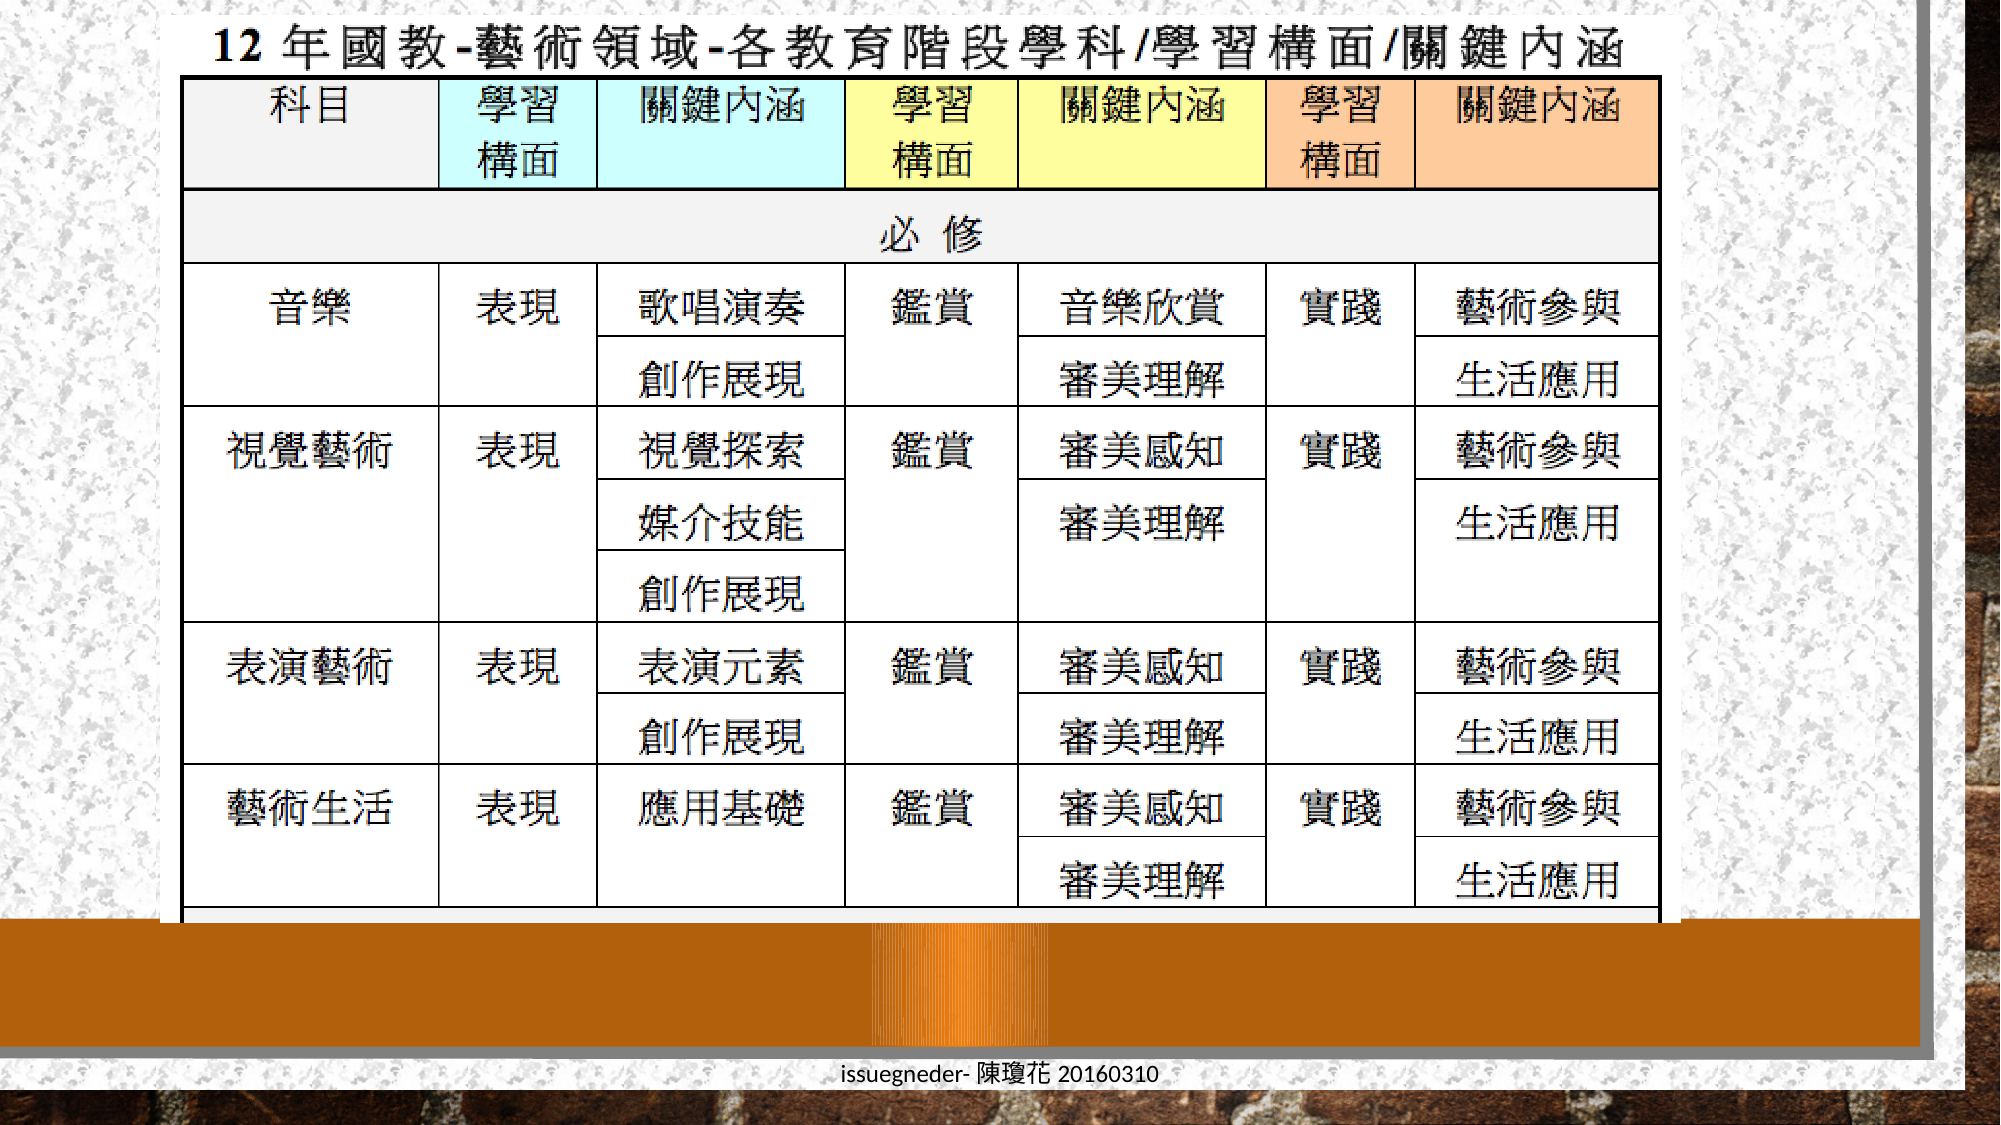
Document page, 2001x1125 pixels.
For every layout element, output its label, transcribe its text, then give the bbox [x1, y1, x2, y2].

picture [0, 0, 2000, 1125]
picture [0, 0, 1919, 923]
text_box issuegneder-陳瓊花20160310 [762, 1042, 1238, 1103]
